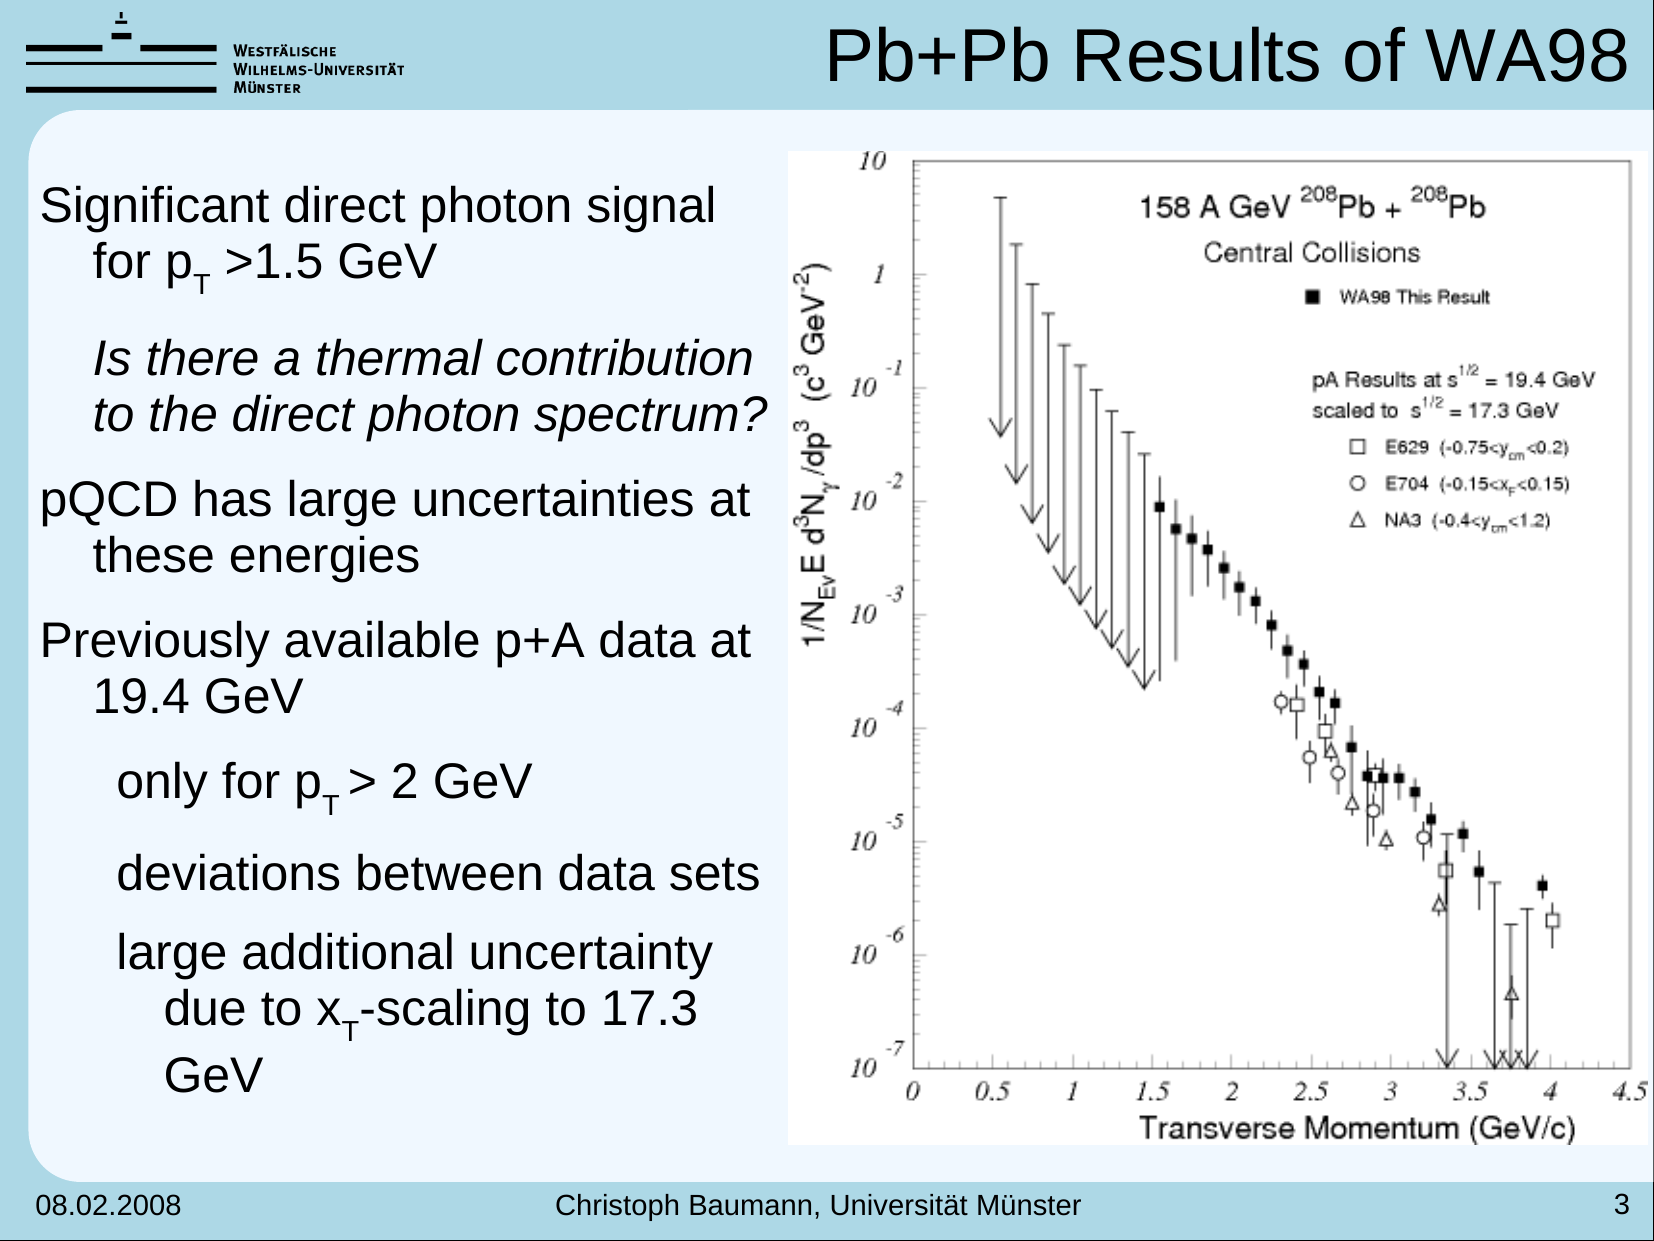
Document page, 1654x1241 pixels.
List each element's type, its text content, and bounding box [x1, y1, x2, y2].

title Pb+Pb Results of WA98 [435, 12, 1631, 98]
picture [788, 151, 1648, 1145]
picture [26, 12, 404, 93]
list Significant direct photon signal for pT >1.5 GeV Is there a thermal contribution to the direct photon spectrum? pQCD has large uncertainties at these energies Previously available p+A data at 19.4 GeV only for pT > 2 GeV deviations between data sets large additional uncertainty due to xT-scaling to 17.3 GeV [21, 177, 778, 1241]
